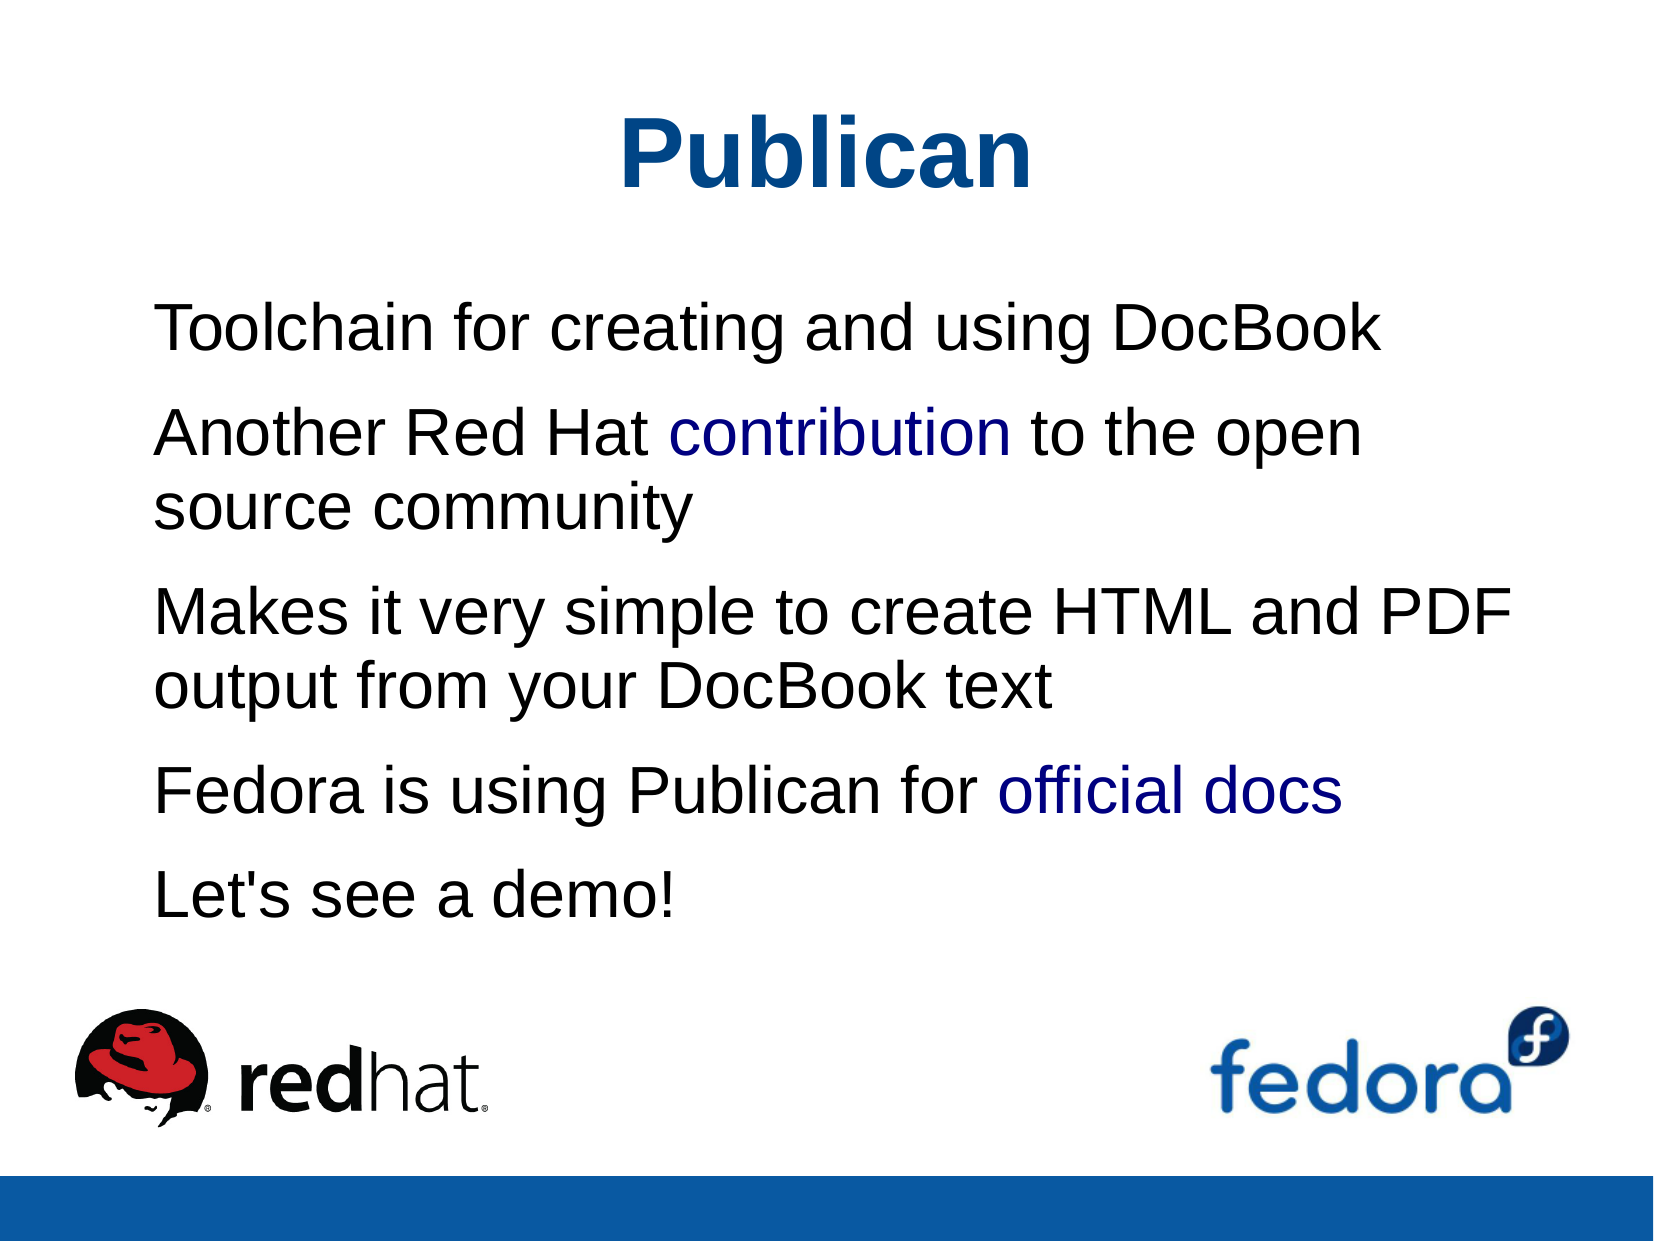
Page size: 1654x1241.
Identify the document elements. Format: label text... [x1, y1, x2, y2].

title Publican [82, 49, 1571, 257]
picture [1200, 997, 1576, 1125]
list Toolchain for creating and using DocBook Another Red Hat contribution to the open source community Makes it very simple to create HTML and PDF output from your DocBook text Fedora is using Publican for official docs Let's see a demo! [82, 290, 1571, 1109]
picture [0, 1176, 1654, 1241]
picture [75, 1009, 488, 1142]
